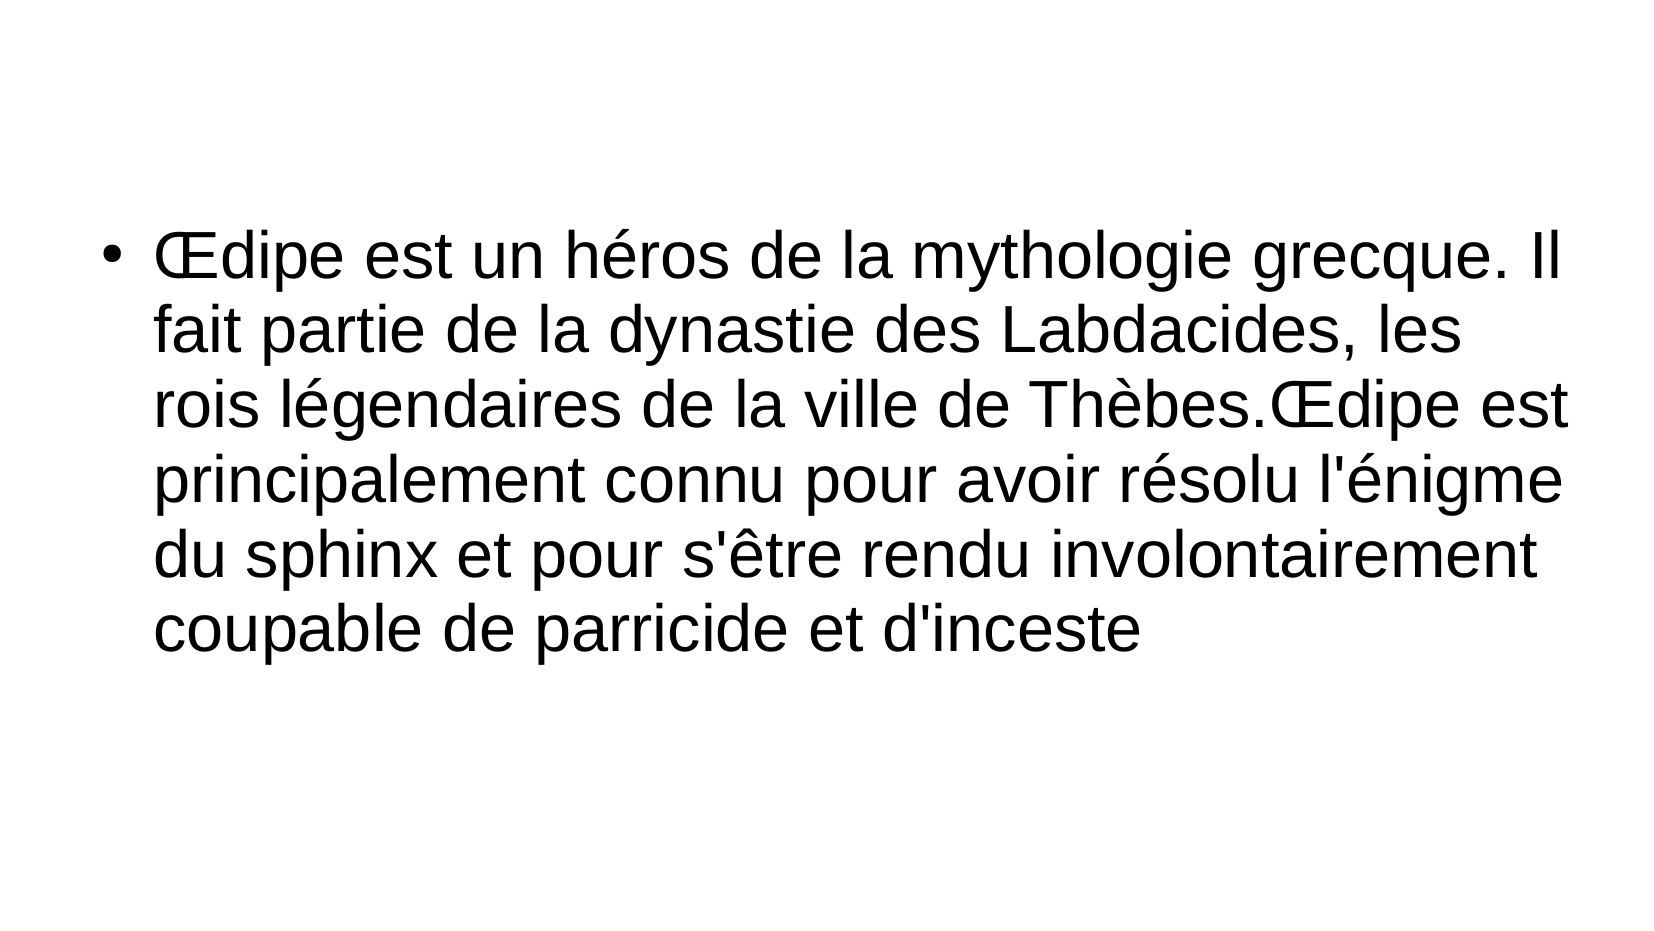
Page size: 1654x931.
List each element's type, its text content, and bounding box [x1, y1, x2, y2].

list Œdipe est un héros de la mythologie grecque. Il fait partie de la dynastie des Labdacides, les rois légendaires de la ville de Thèbes.Œdipe est principalement connu pour avoir résolu l'énigme du sphinx et pour s'être rendu involontairement coupable de parricide et d'inceste [82, 217, 1571, 758]
